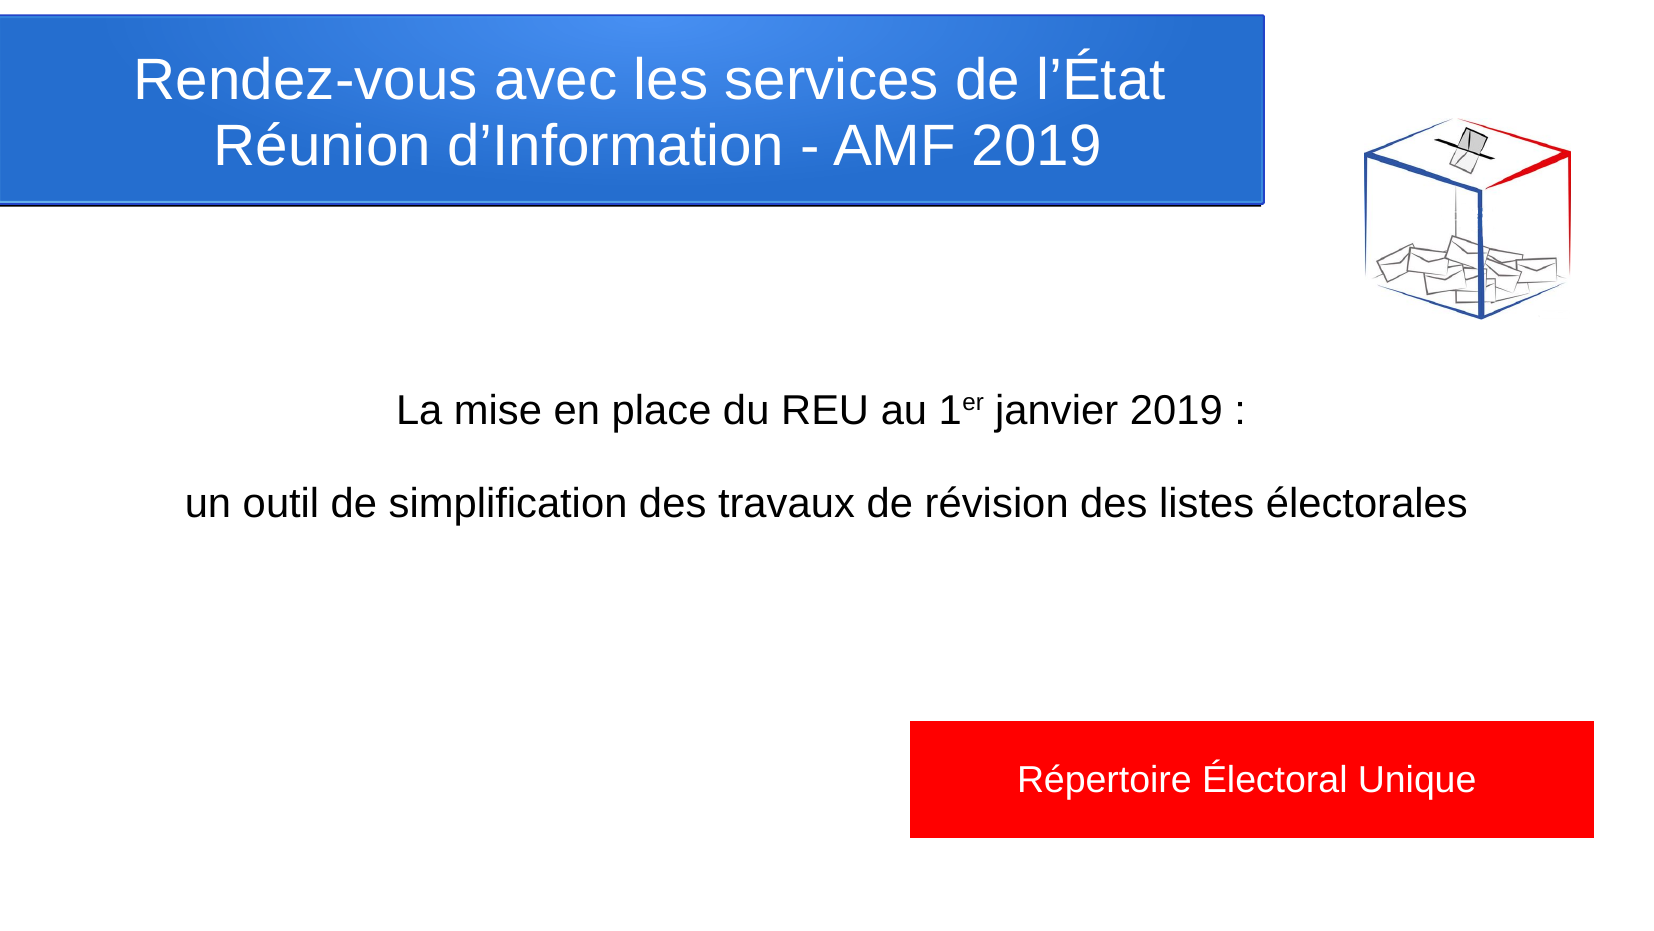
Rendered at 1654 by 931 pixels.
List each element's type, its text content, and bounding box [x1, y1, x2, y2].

subtitle La mise en place du REU au 1er janvier 2019 : un outil de simplification des travaux de révision des listes électorales [82, 224, 1571, 764]
title Rendez-vous avec les services de l’État Réunion d’Information - AMF 2019 [82, 35, 1235, 189]
text_box Répertoire Électoral Unique [909, 720, 1595, 839]
picture [1364, 118, 1571, 329]
